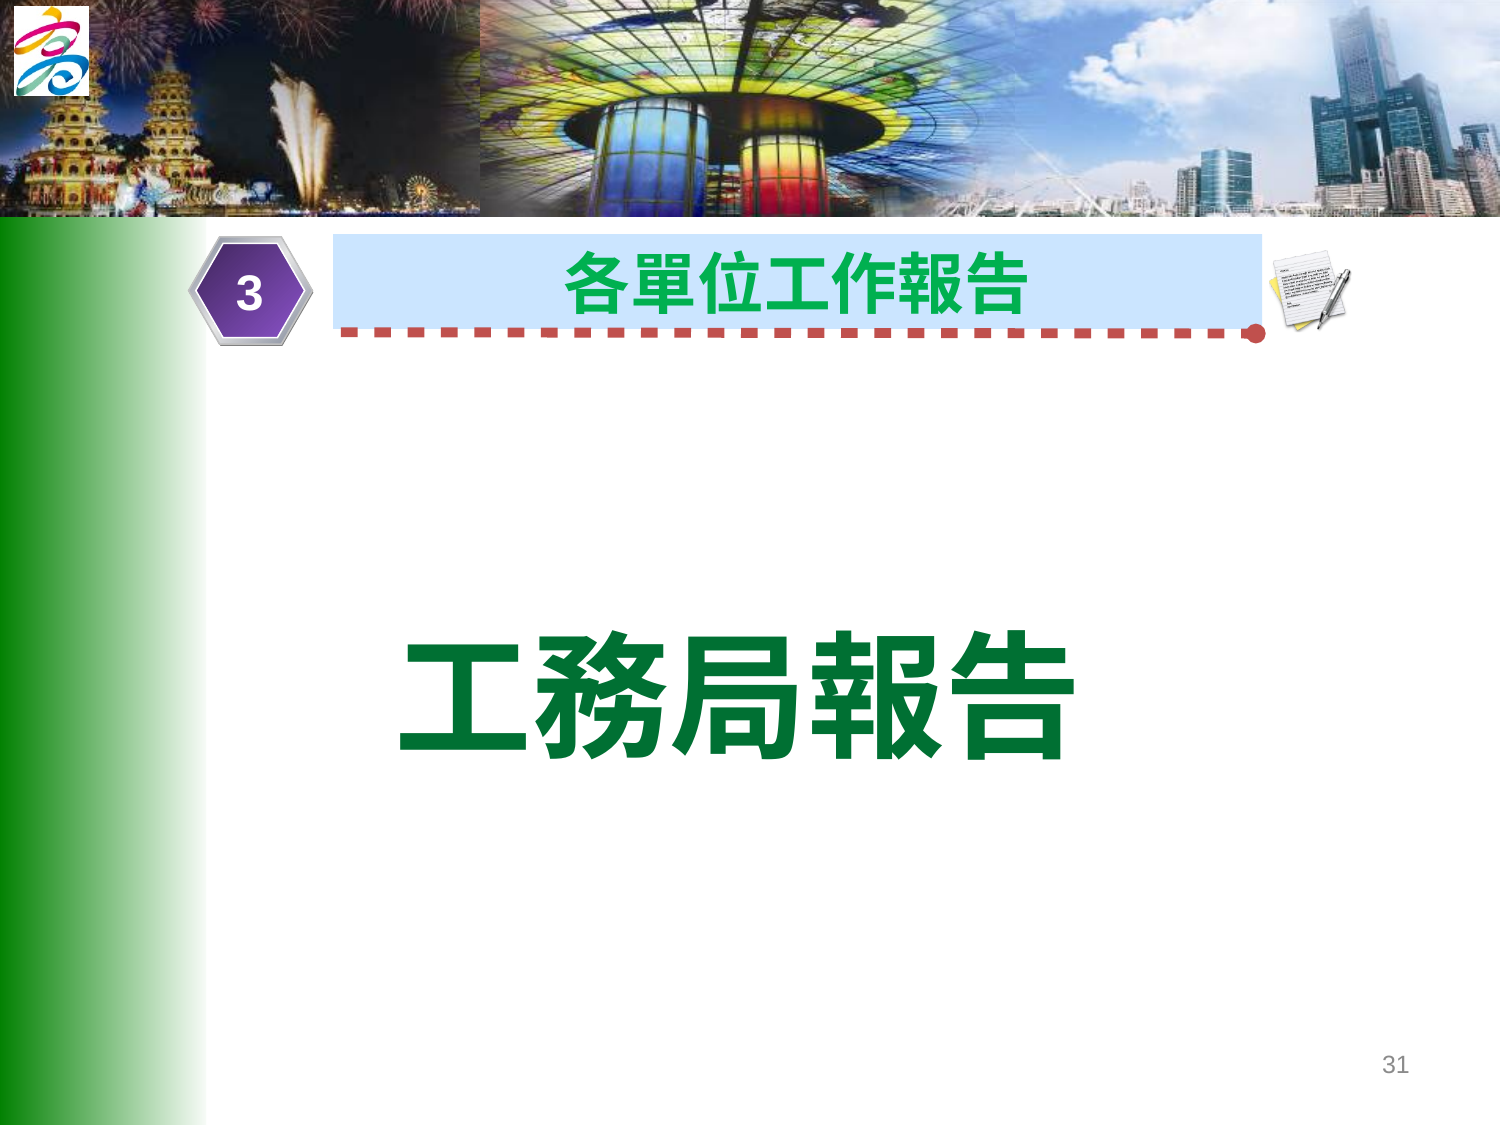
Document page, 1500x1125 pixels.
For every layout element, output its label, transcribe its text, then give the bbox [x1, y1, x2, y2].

slide_number <編號> [1352, 1024, 1425, 1103]
text_box 3 [220, 253, 279, 328]
text_box [188, 236, 314, 346]
text_box 各單位工作報告 [333, 234, 1263, 329]
title 工務局報告 [88, 385, 1388, 1000]
picture [0, 0, 1500, 217]
picture [1268, 249, 1352, 333]
